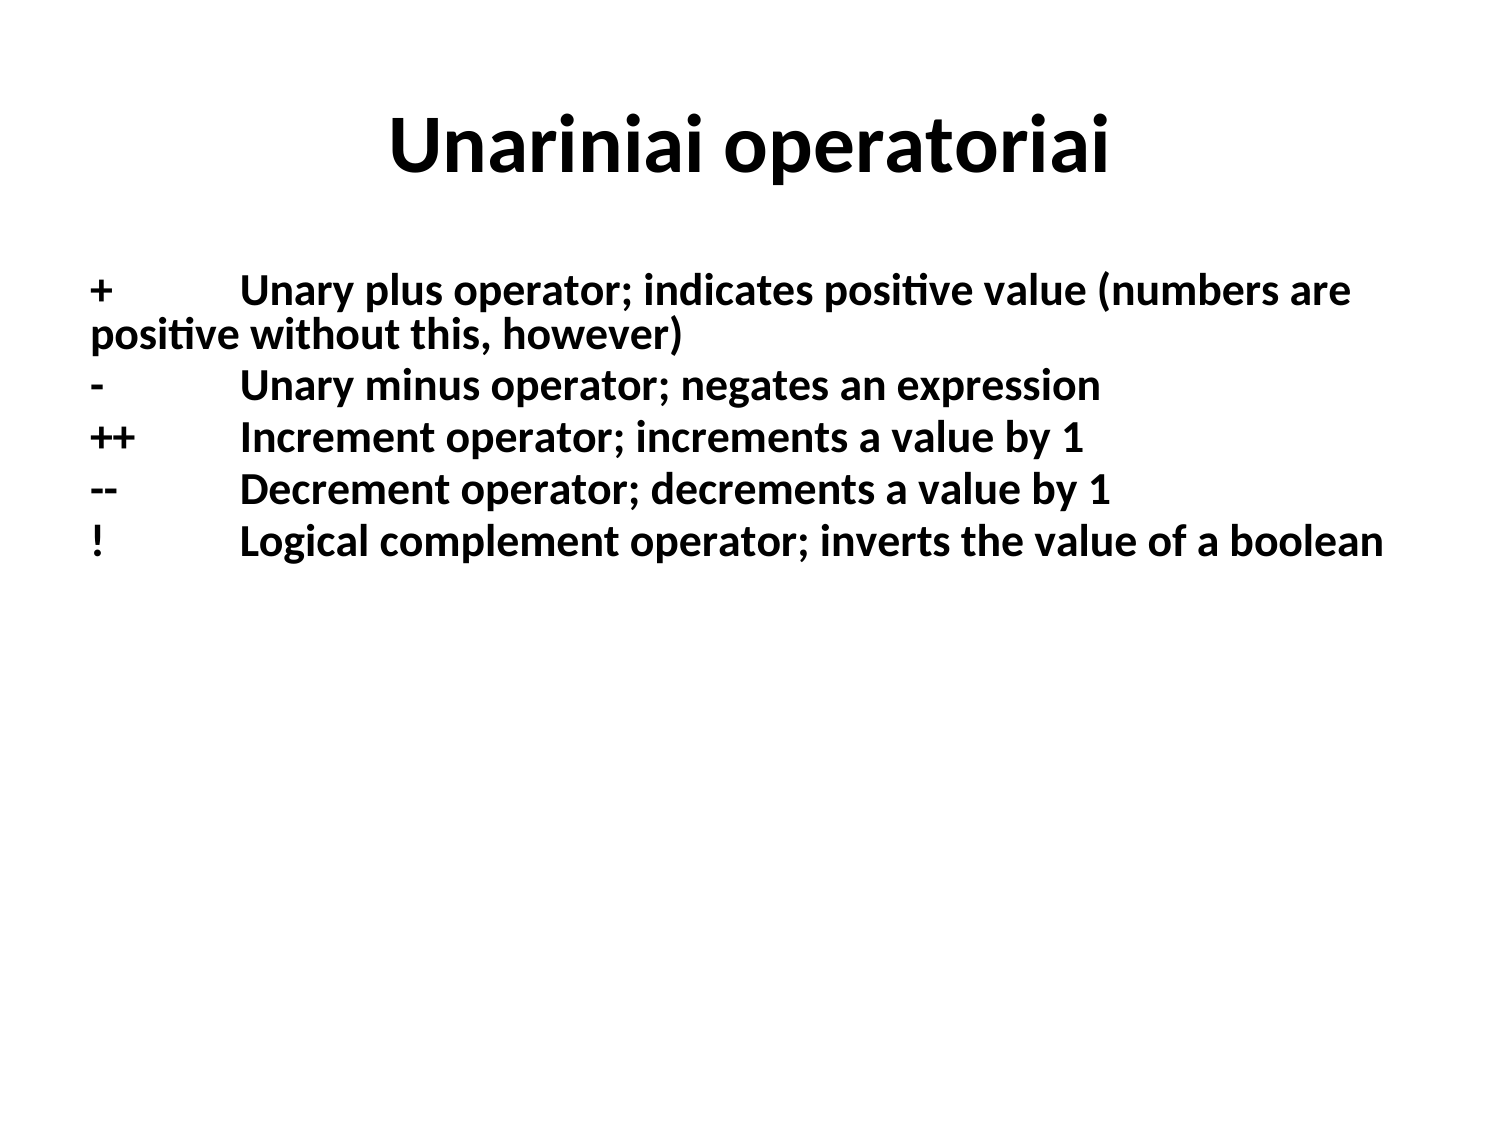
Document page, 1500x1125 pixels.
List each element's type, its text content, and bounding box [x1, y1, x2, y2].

text_box + Unary plus operator; indicates positive value (numbers are positive without this, however) - Unary minus operator; negates an expression ++ Increment operator; increments a value by 1 -- Decrement operator; decrements a value by 1 ! Logical complement operator; inverts the value of a boolean [75, 262, 1426, 1005]
text_box Unariniai operatoriai [75, 45, 1426, 233]
